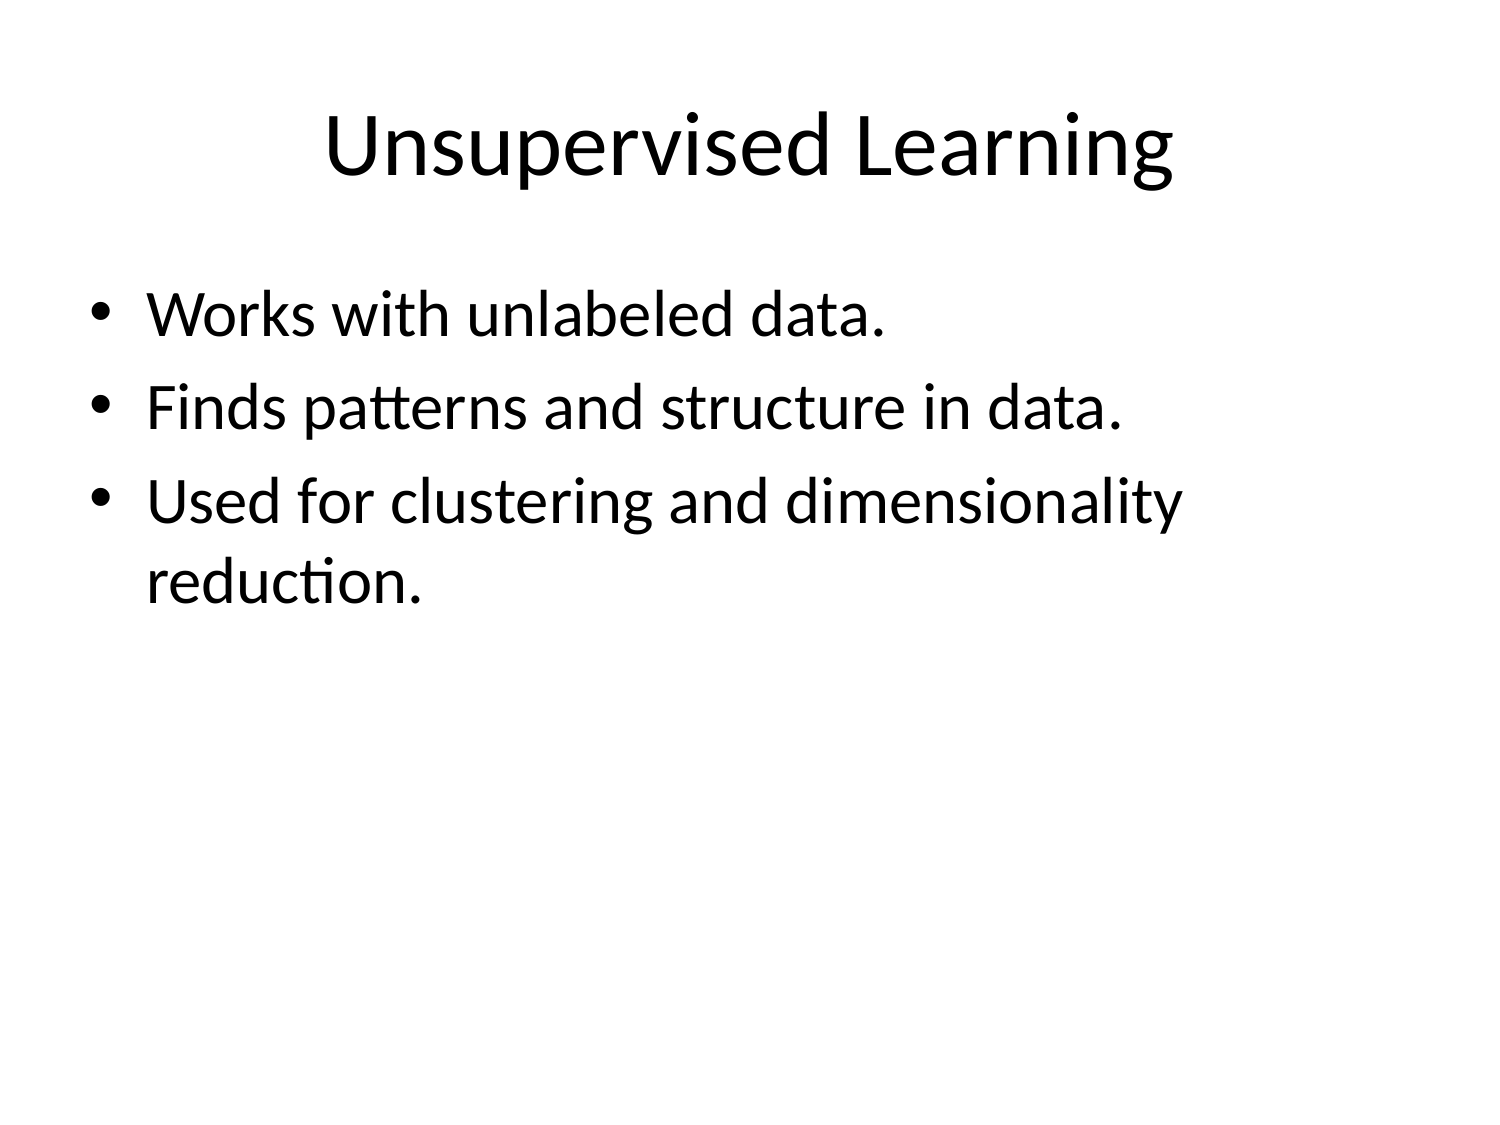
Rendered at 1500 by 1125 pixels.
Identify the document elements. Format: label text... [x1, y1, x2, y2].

title Unsupervised Learning [75, 45, 1425, 233]
list Works with unlabeled data. Finds patterns and structure in data. Used for clustering and dimensionality reduction. [75, 262, 1425, 1005]
